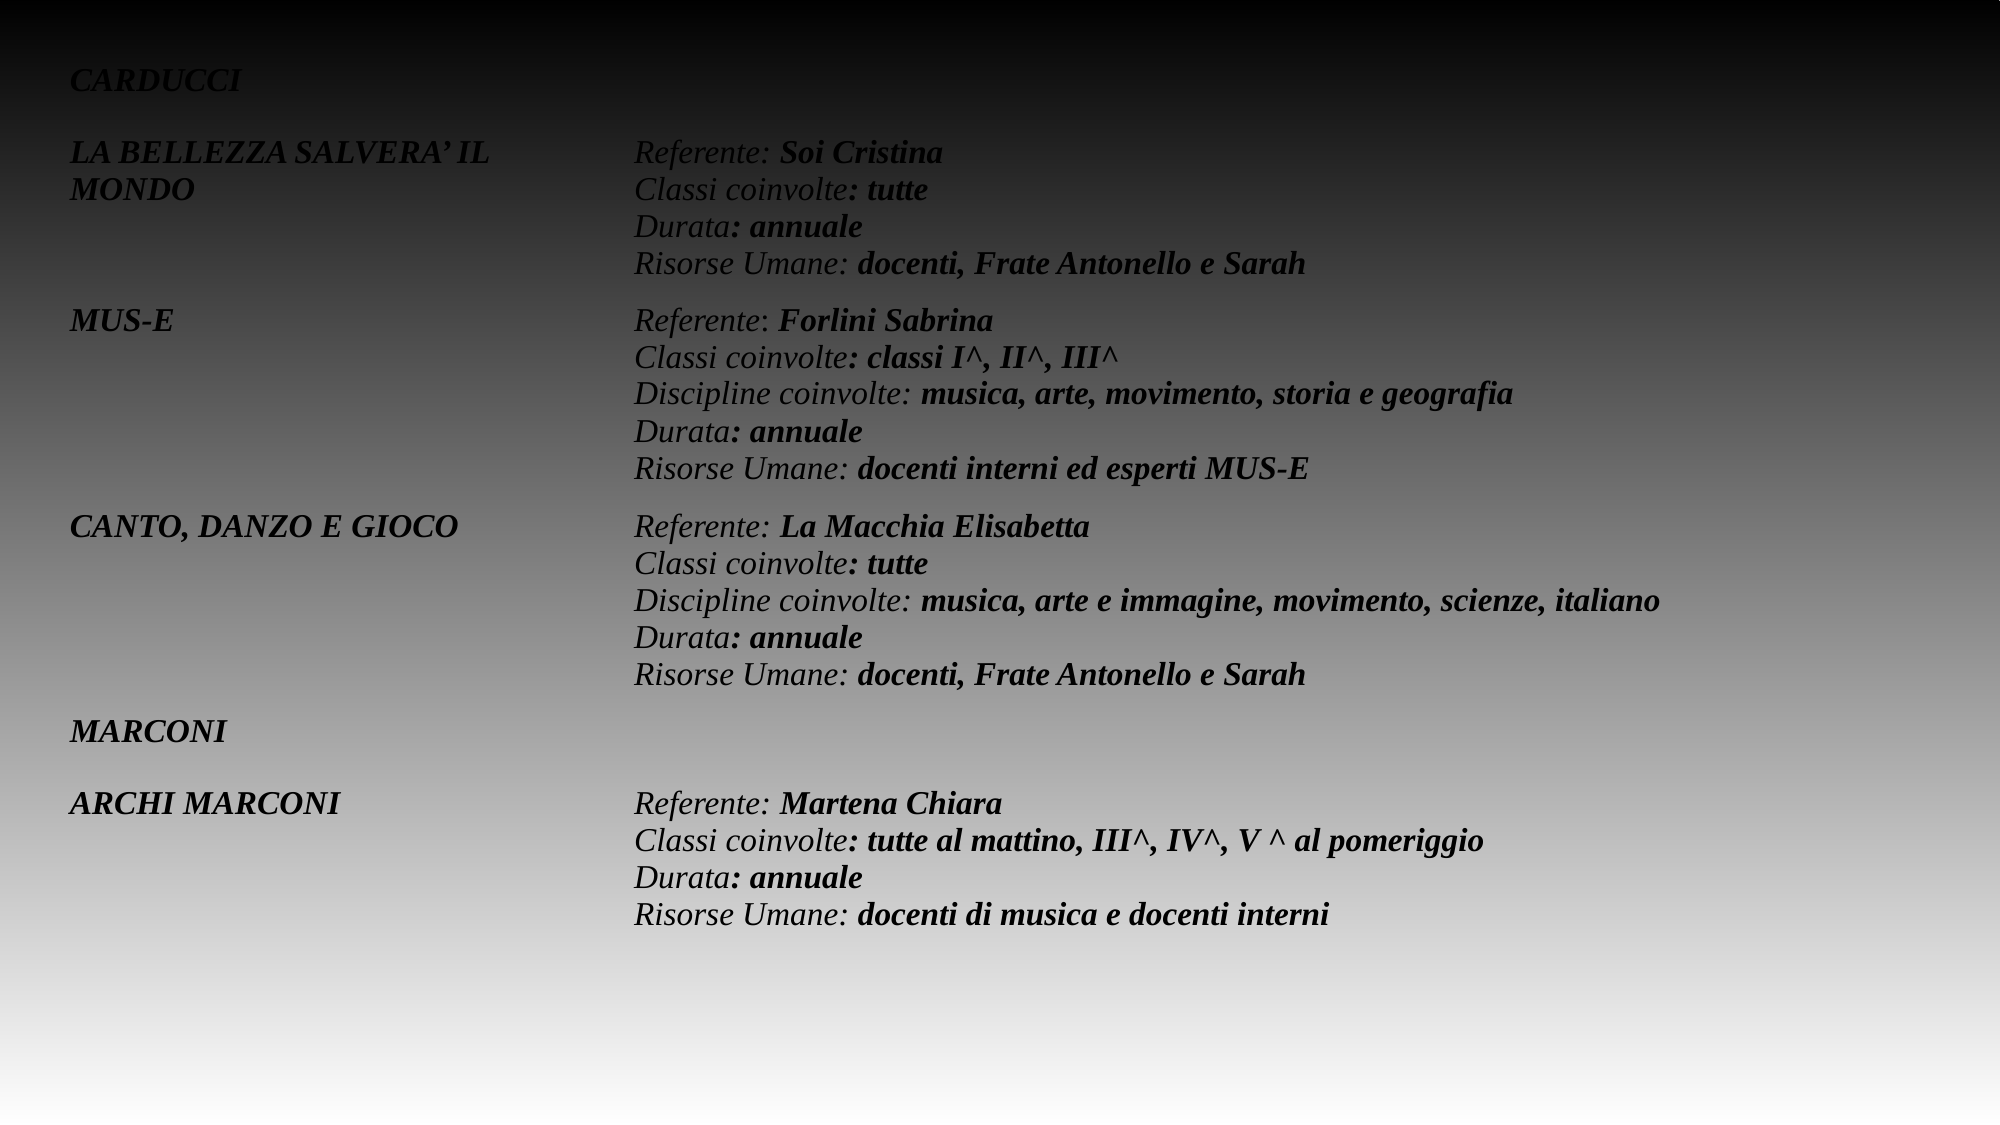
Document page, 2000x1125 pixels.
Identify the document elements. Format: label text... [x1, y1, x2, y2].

table_cell Referente: La Macchia Elisabetta Classi coinvolte: tutte Discipline coinvolte: musica, arte e immagine, movimento, scienze, italiano Durata: annuale Risorse Umane: docenti, Frate Antonello e Sarah [619, 500, 1874, 706]
table_cell Referente: Forlini Sabrina Classi coinvolte: classi I^, II^, III^ Discipline coinvolte: musica, arte, movimento, storia e geografia Durata: annuale Risorse Umane: docenti interni ed esperti MUS-E [619, 294, 1874, 500]
table_cell CANTO, DANZO E GIOCO [55, 500, 619, 706]
table_cell MARCONI [55, 706, 619, 777]
table_cell Referente: Martena Chiara Classi coinvolte: tutte al mattino, III^, IV^, V ^ al pomeriggio Durata: annuale Risorse Umane: docenti di musica e docenti interni [619, 777, 1874, 945]
table_header [619, 55, 1874, 126]
table_cell MUS-E [55, 294, 619, 500]
table_header CARDUCCI [55, 55, 619, 126]
table_cell LA BELLEZZA SALVERA’ IL MONDO [55, 126, 619, 294]
table_cell Referente: Soi Cristina Classi coinvolte: tutte Durata: annuale Risorse Umane: docenti, Frate Antonello e Sarah [619, 126, 1874, 294]
table_cell ARCHI MARCONI [55, 777, 619, 945]
table_cell [619, 706, 1874, 777]
